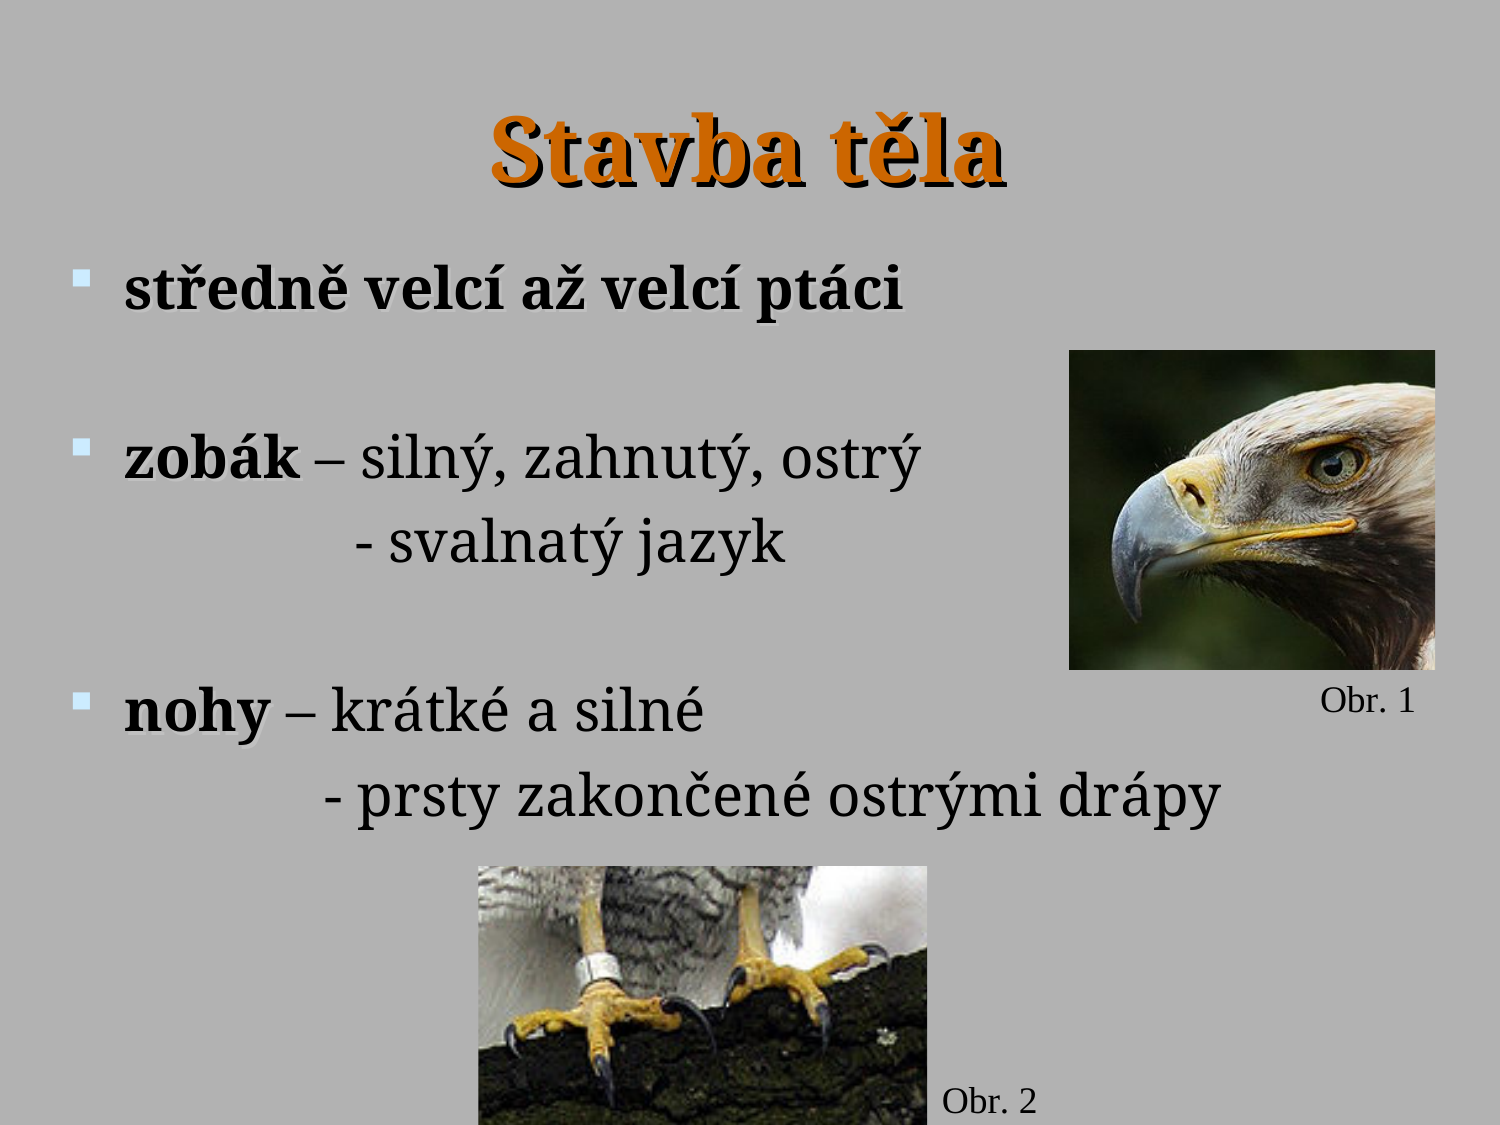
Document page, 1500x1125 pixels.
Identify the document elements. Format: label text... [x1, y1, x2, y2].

title Stavba těla [49, 37, 1446, 255]
text_box Obr. 2 [927, 1068, 1140, 1125]
picture [1069, 350, 1436, 670]
list středně velcí až velcí ptáci zobák – silný, zahnutý, ostrý - svalnatý jazyk nohy – krátké a silné - prsty zakončené ostrými drápy [53, 243, 1455, 1051]
text_box Obr. 1 [1305, 667, 1447, 728]
picture [478, 866, 928, 1125]
